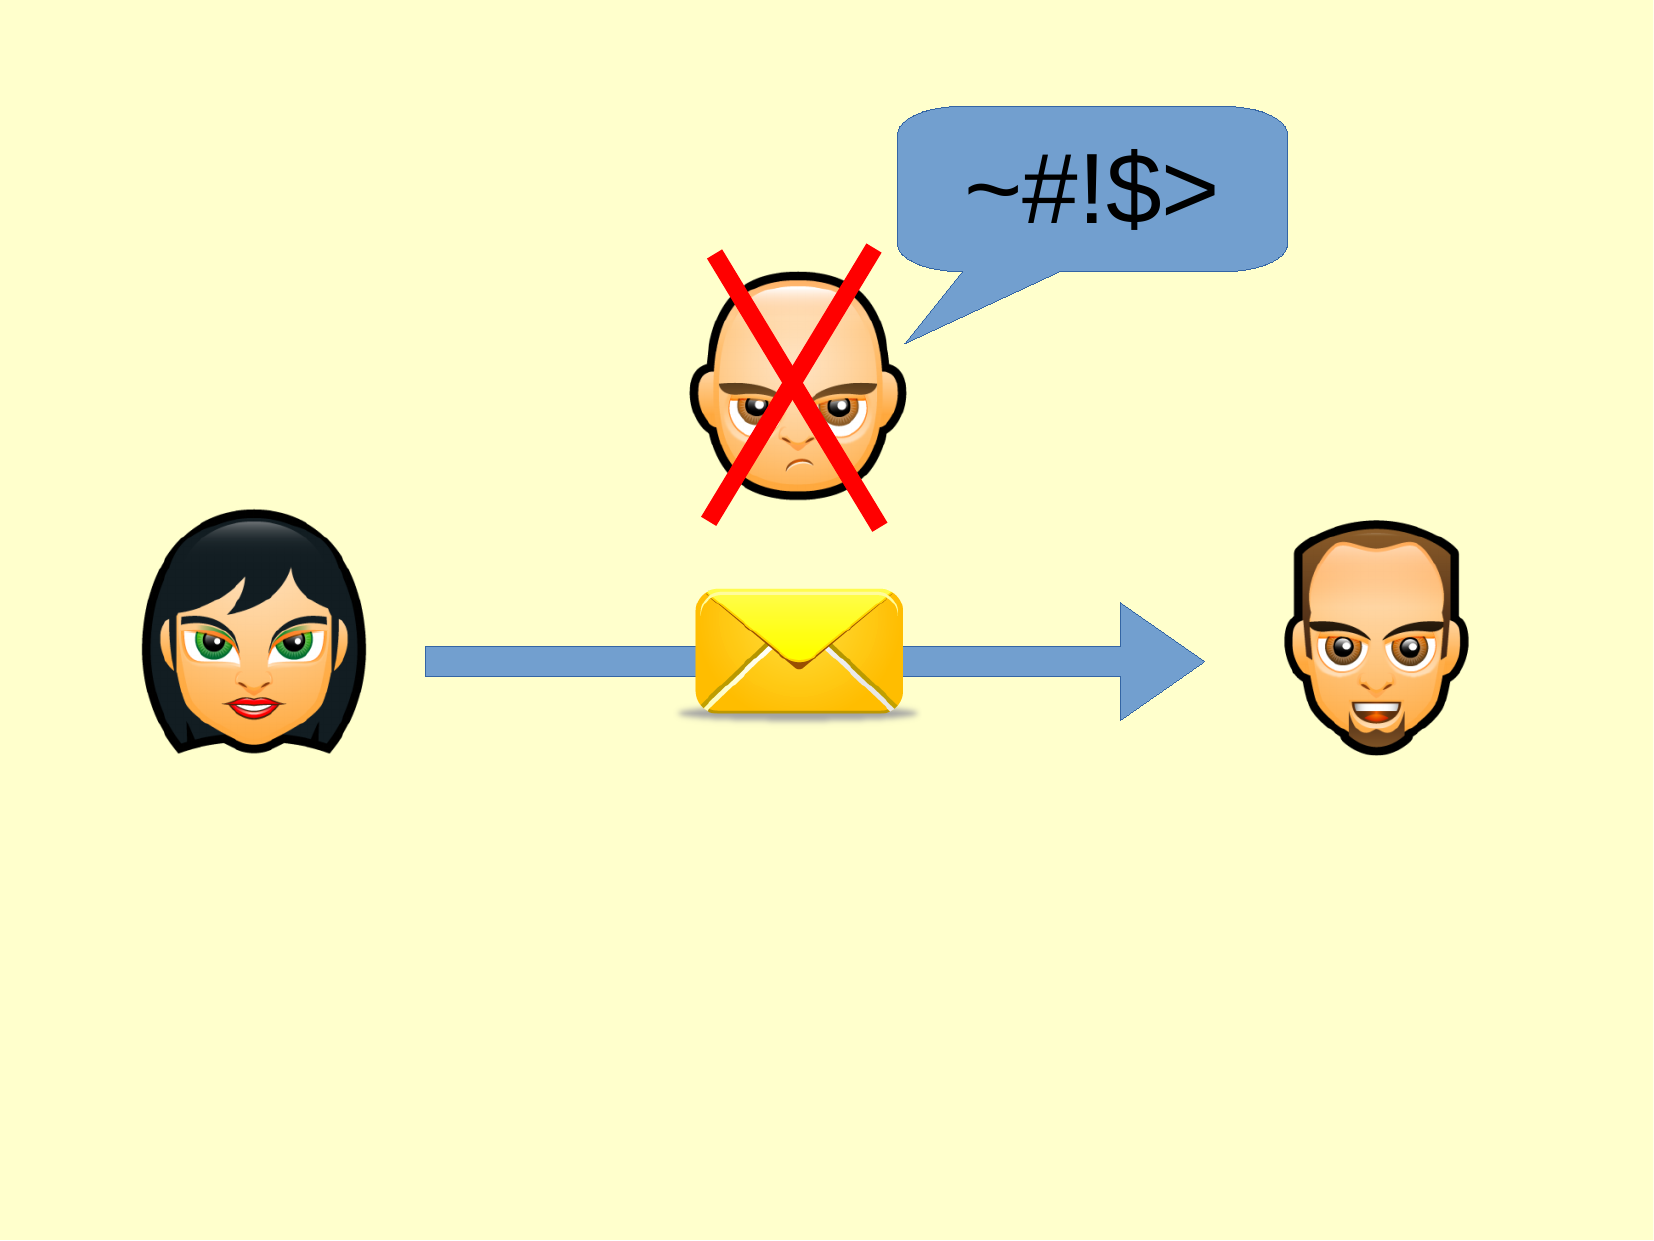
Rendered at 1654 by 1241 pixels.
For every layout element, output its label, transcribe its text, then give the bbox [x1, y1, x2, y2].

picture [729, 401, 856, 507]
picture [729, 259, 856, 364]
picture [1251, 509, 1501, 756]
picture [804, 259, 922, 507]
picture [673, 521, 922, 768]
picture [673, 259, 781, 507]
text_box ~#!$> [897, 106, 1288, 344]
picture [129, 507, 378, 755]
text_box [425, 646, 673, 677]
text_box [922, 602, 1205, 721]
